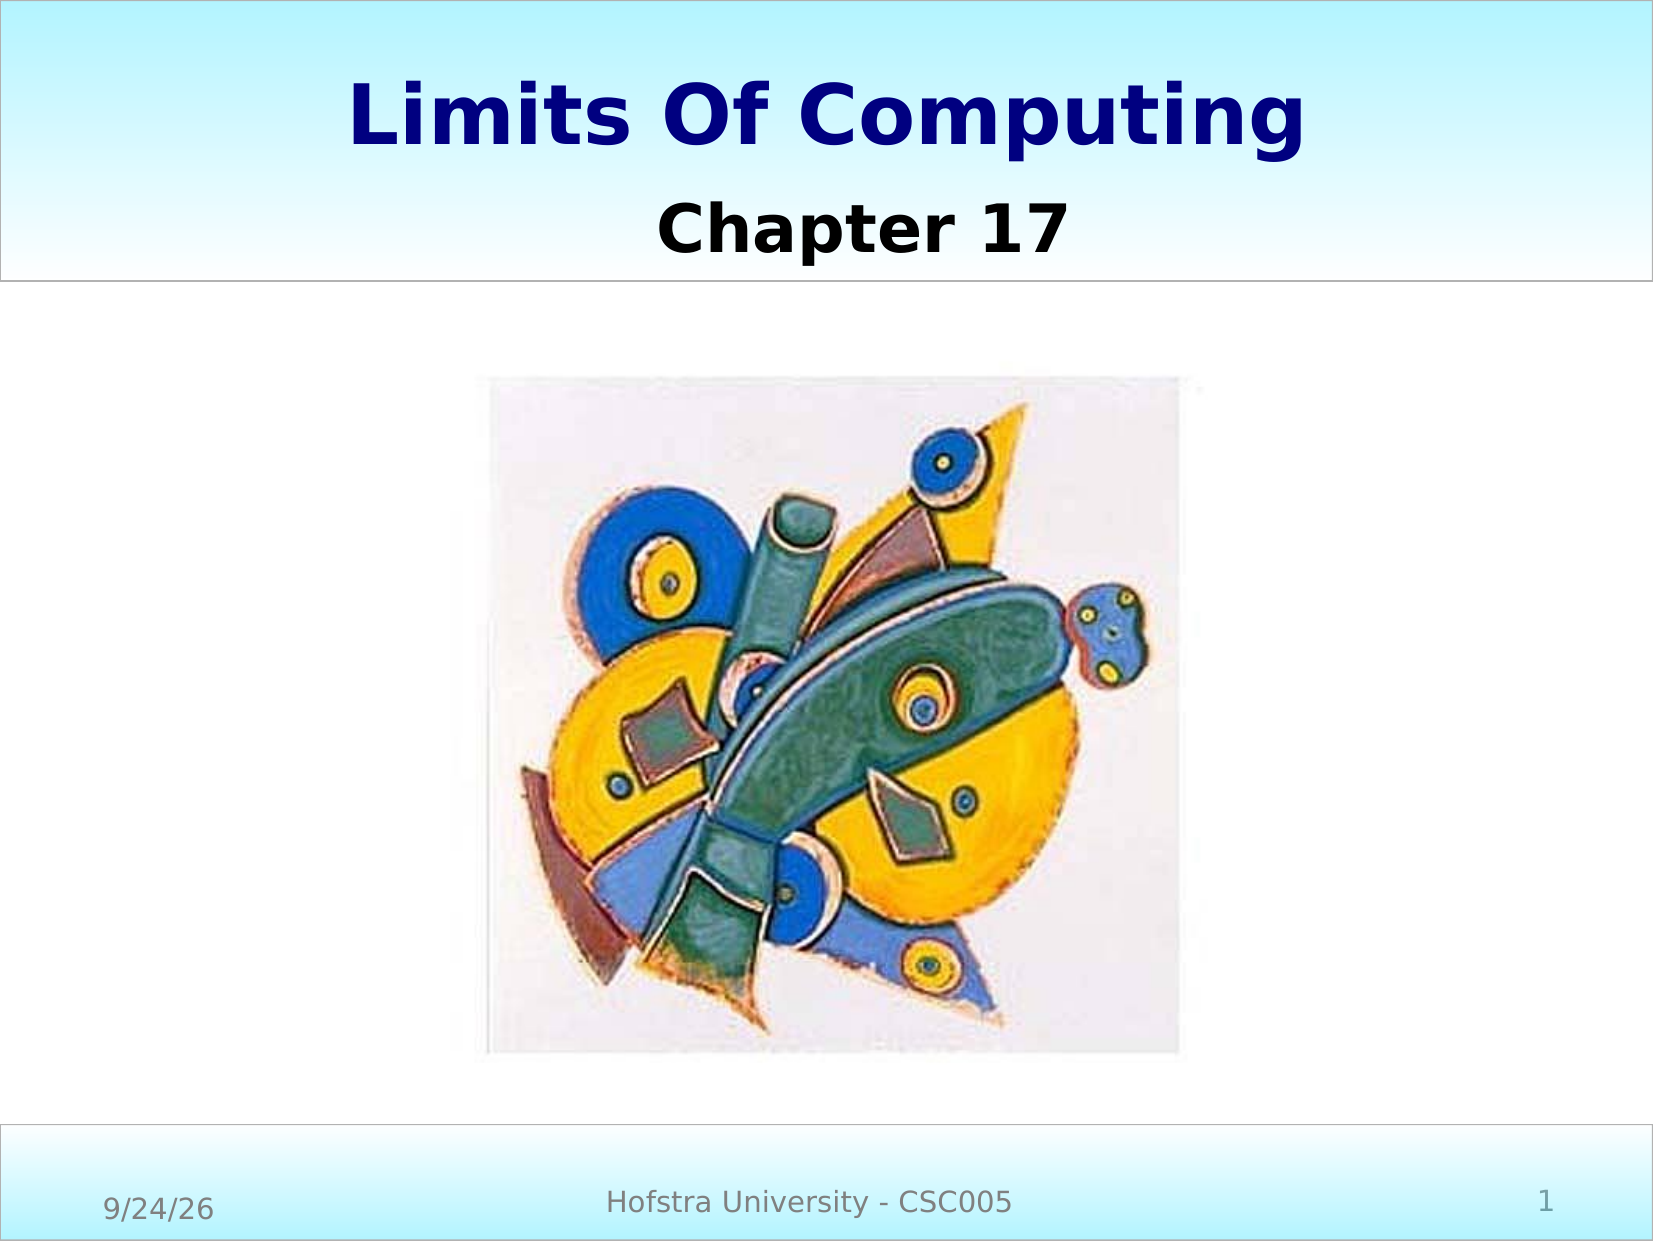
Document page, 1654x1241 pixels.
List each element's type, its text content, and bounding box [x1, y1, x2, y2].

title Limits Of Computing [2, 47, 1653, 150]
subtitle Chapter 17 [0, 150, 1653, 308]
picture [450, 337, 1208, 1088]
